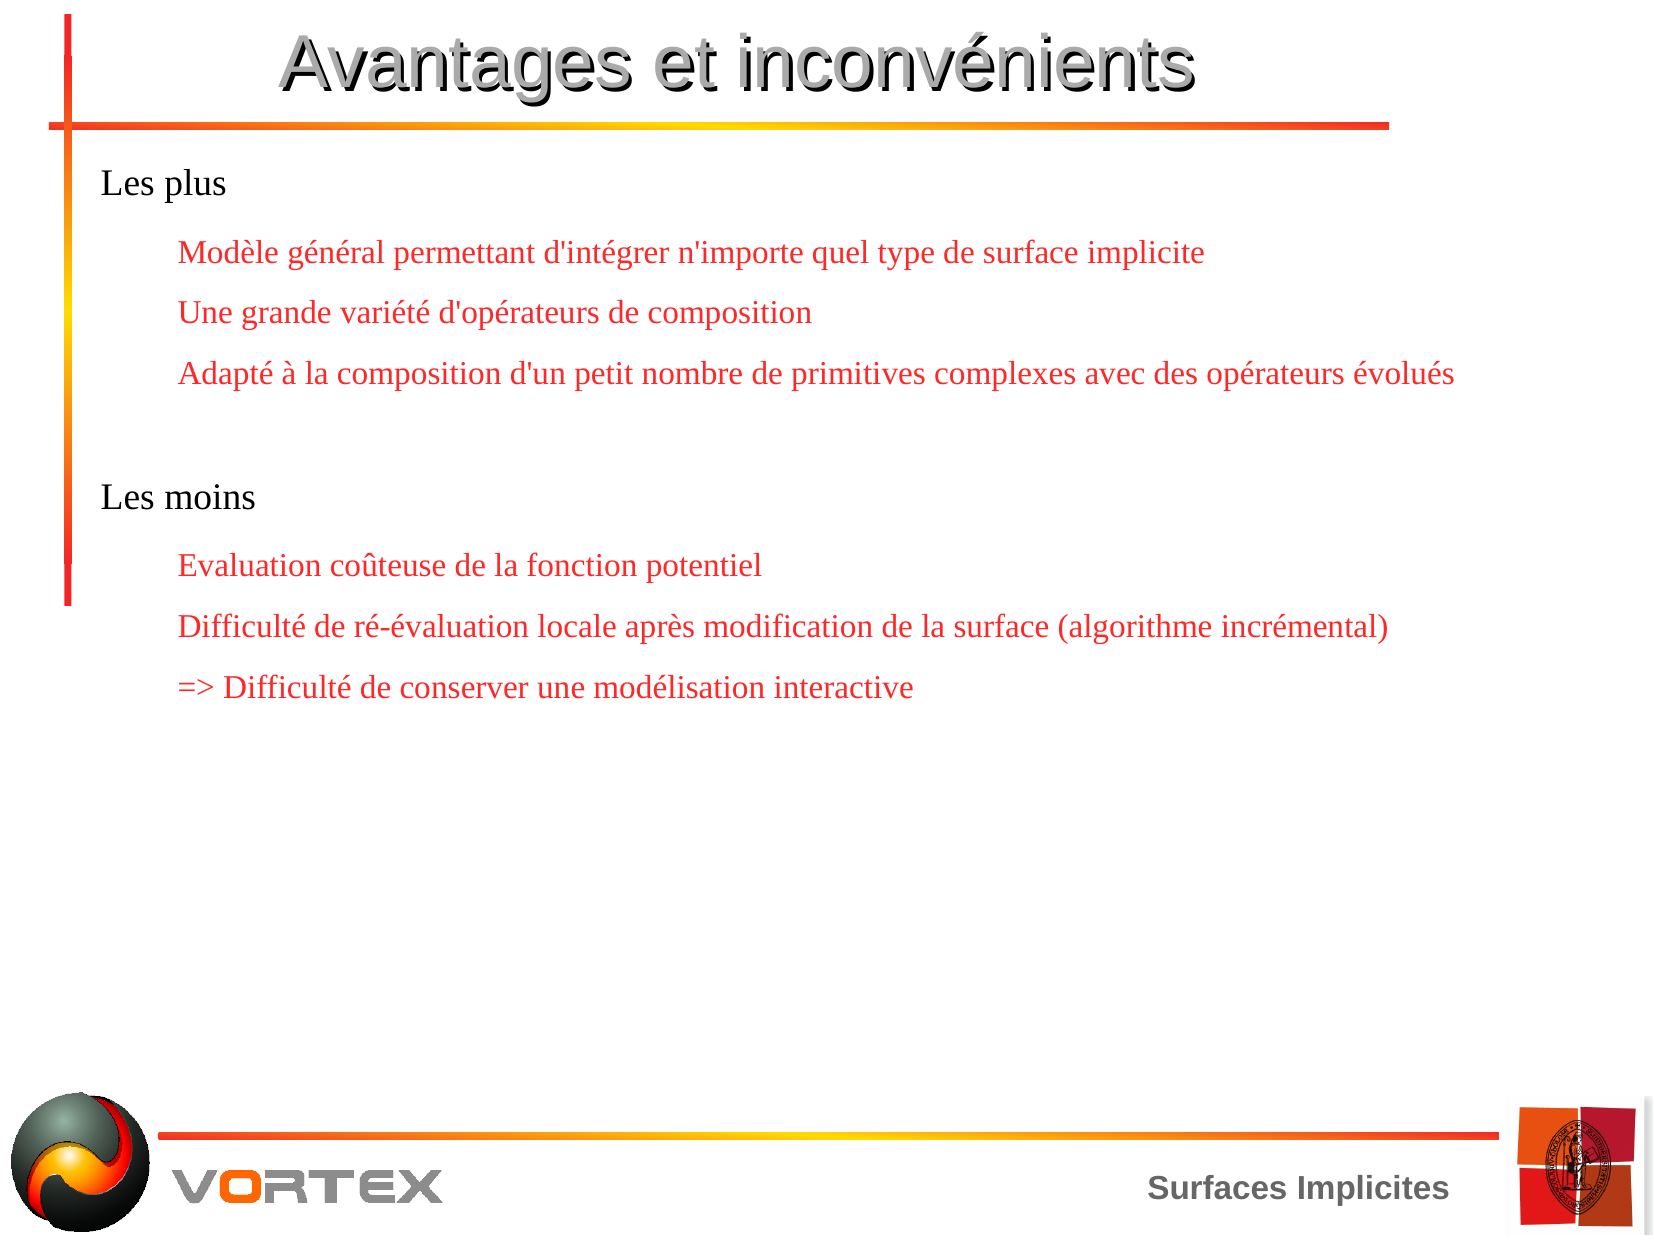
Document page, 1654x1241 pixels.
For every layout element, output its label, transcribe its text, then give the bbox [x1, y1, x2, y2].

picture [1505, 1096, 1653, 1235]
picture [11, 1092, 443, 1232]
title Avantages et inconvénients [82, 4, 1392, 120]
list Les plus Modèle général permettant d'intégrer n'importe quel type de surface implicite Une grande variété d'opérateurs de composition Adapté à la composition d'un petit nombre de primitives complexes avec des opérateurs évolués Les moins Evaluation coûteuse de la fonction potentiel Difficulté de ré-évaluation locale après modification de la surface (algorithme incrémental) => Difficulté de conserver une modélisation interactive [82, 162, 1595, 1105]
